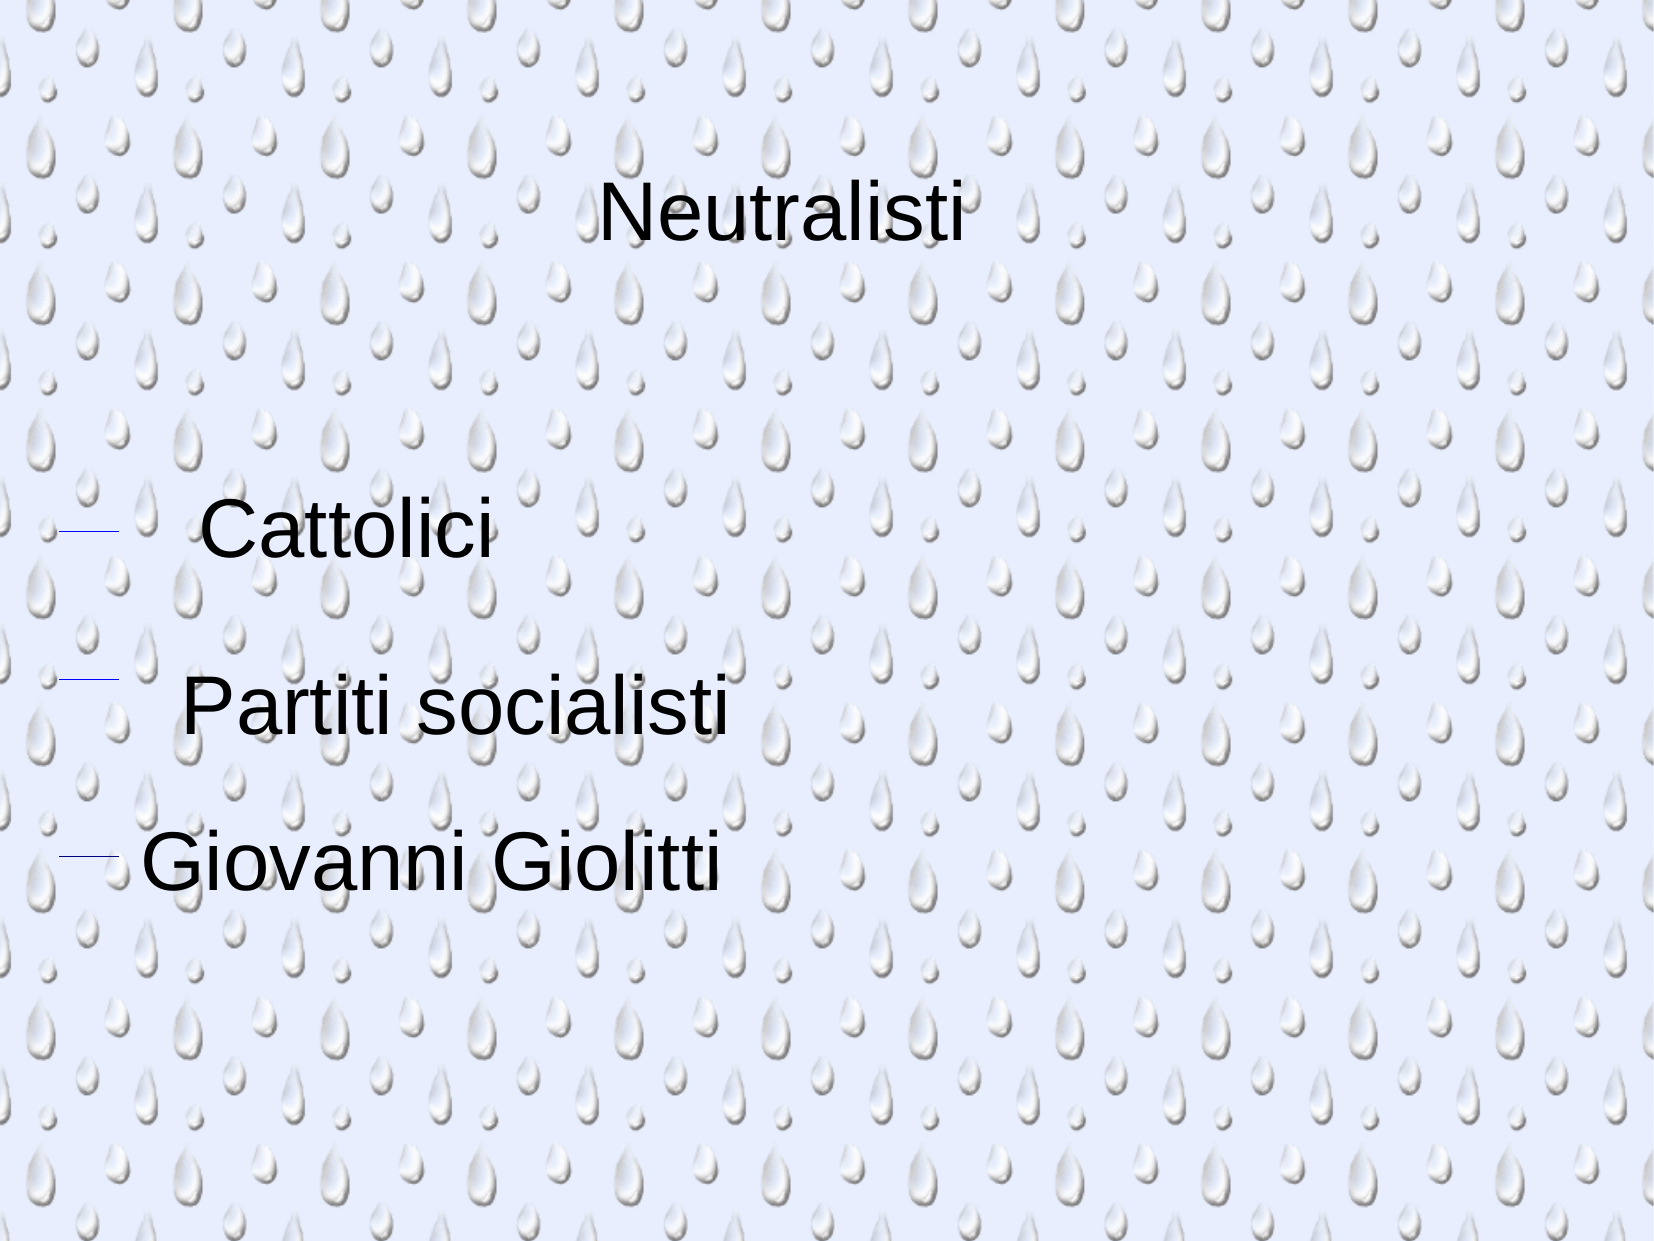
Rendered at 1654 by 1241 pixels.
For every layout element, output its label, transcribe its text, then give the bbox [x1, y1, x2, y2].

picture [0, 0, 1654, 1241]
text_box Cattolici [184, 474, 511, 591]
text_box Neutralisti [442, 157, 1182, 325]
text_box Giovanni Giolitti [125, 807, 739, 916]
text_box Partiti socialisti [165, 651, 747, 760]
